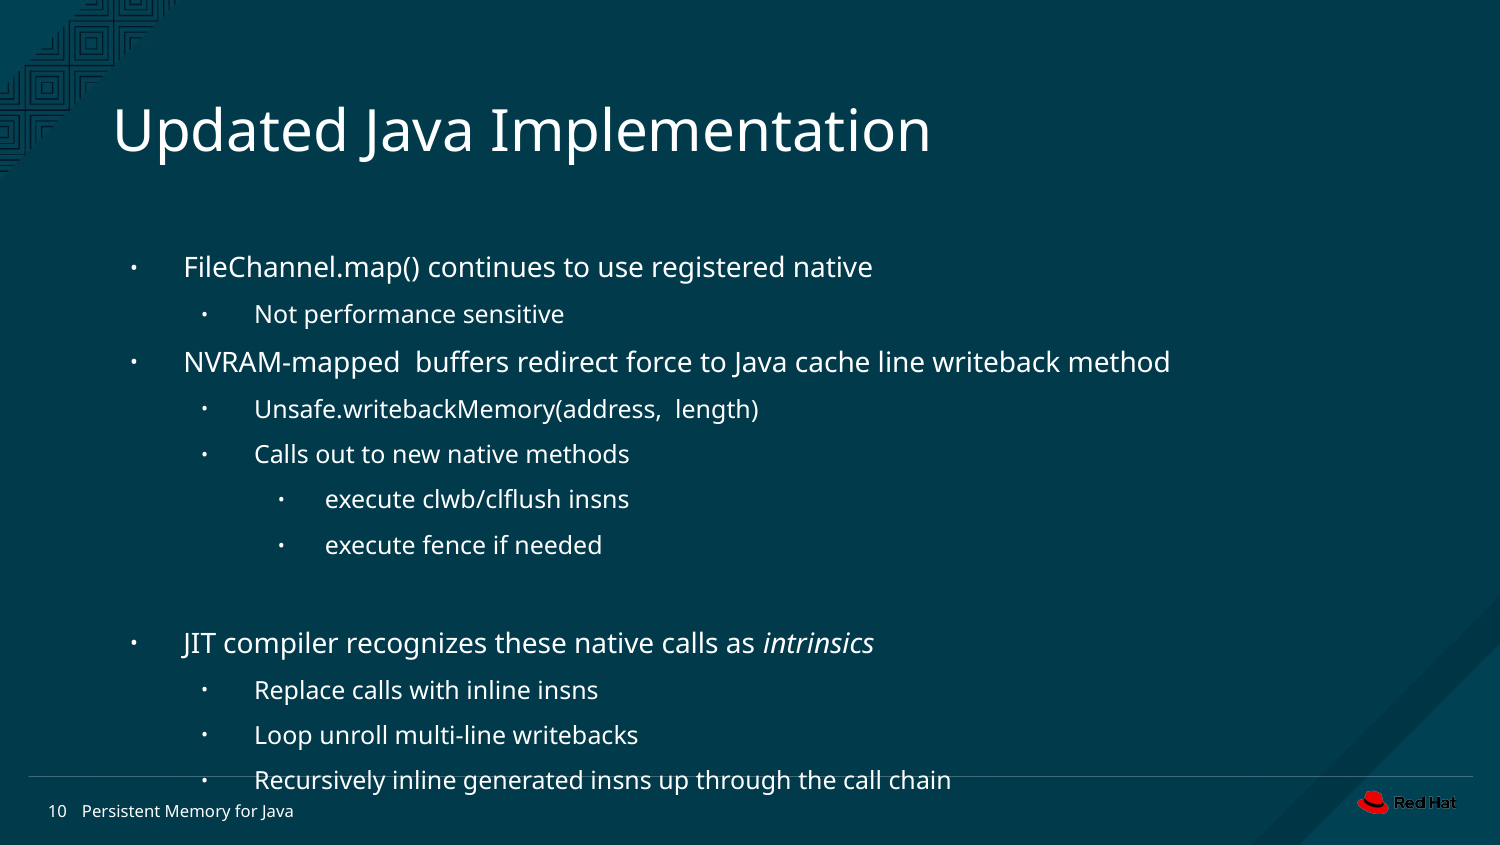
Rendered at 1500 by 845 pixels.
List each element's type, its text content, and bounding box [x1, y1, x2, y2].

picture [418, 773, 433, 777]
picture [924, 775, 943, 788]
list FileChannel.map() continues to use registered native Not performance sensitive NVRAM-mapped buffers redirect force to Java cache line writeback method Unsafe.writebackMemory(address, length) Calls out to new native methods execute clwb/clflush insns execute fence if needed JIT compiler recognizes these native calls as intrinsics Replace calls with inline insns Loop unroll multi-line writebacks Recursively inline generated insns up through the call chain [112, 247, 1388, 316]
picture [99, 38, 103, 49]
picture [581, 773, 603, 777]
picture [370, 773, 405, 777]
picture [1430, 797, 1449, 808]
picture [1406, 800, 1413, 808]
picture [1416, 797, 1425, 808]
title Updated Java Implementation [112, 0, 1388, 169]
picture [329, 773, 358, 777]
picture [1358, 791, 1388, 813]
picture [1451, 797, 1455, 808]
picture [1395, 797, 1404, 808]
